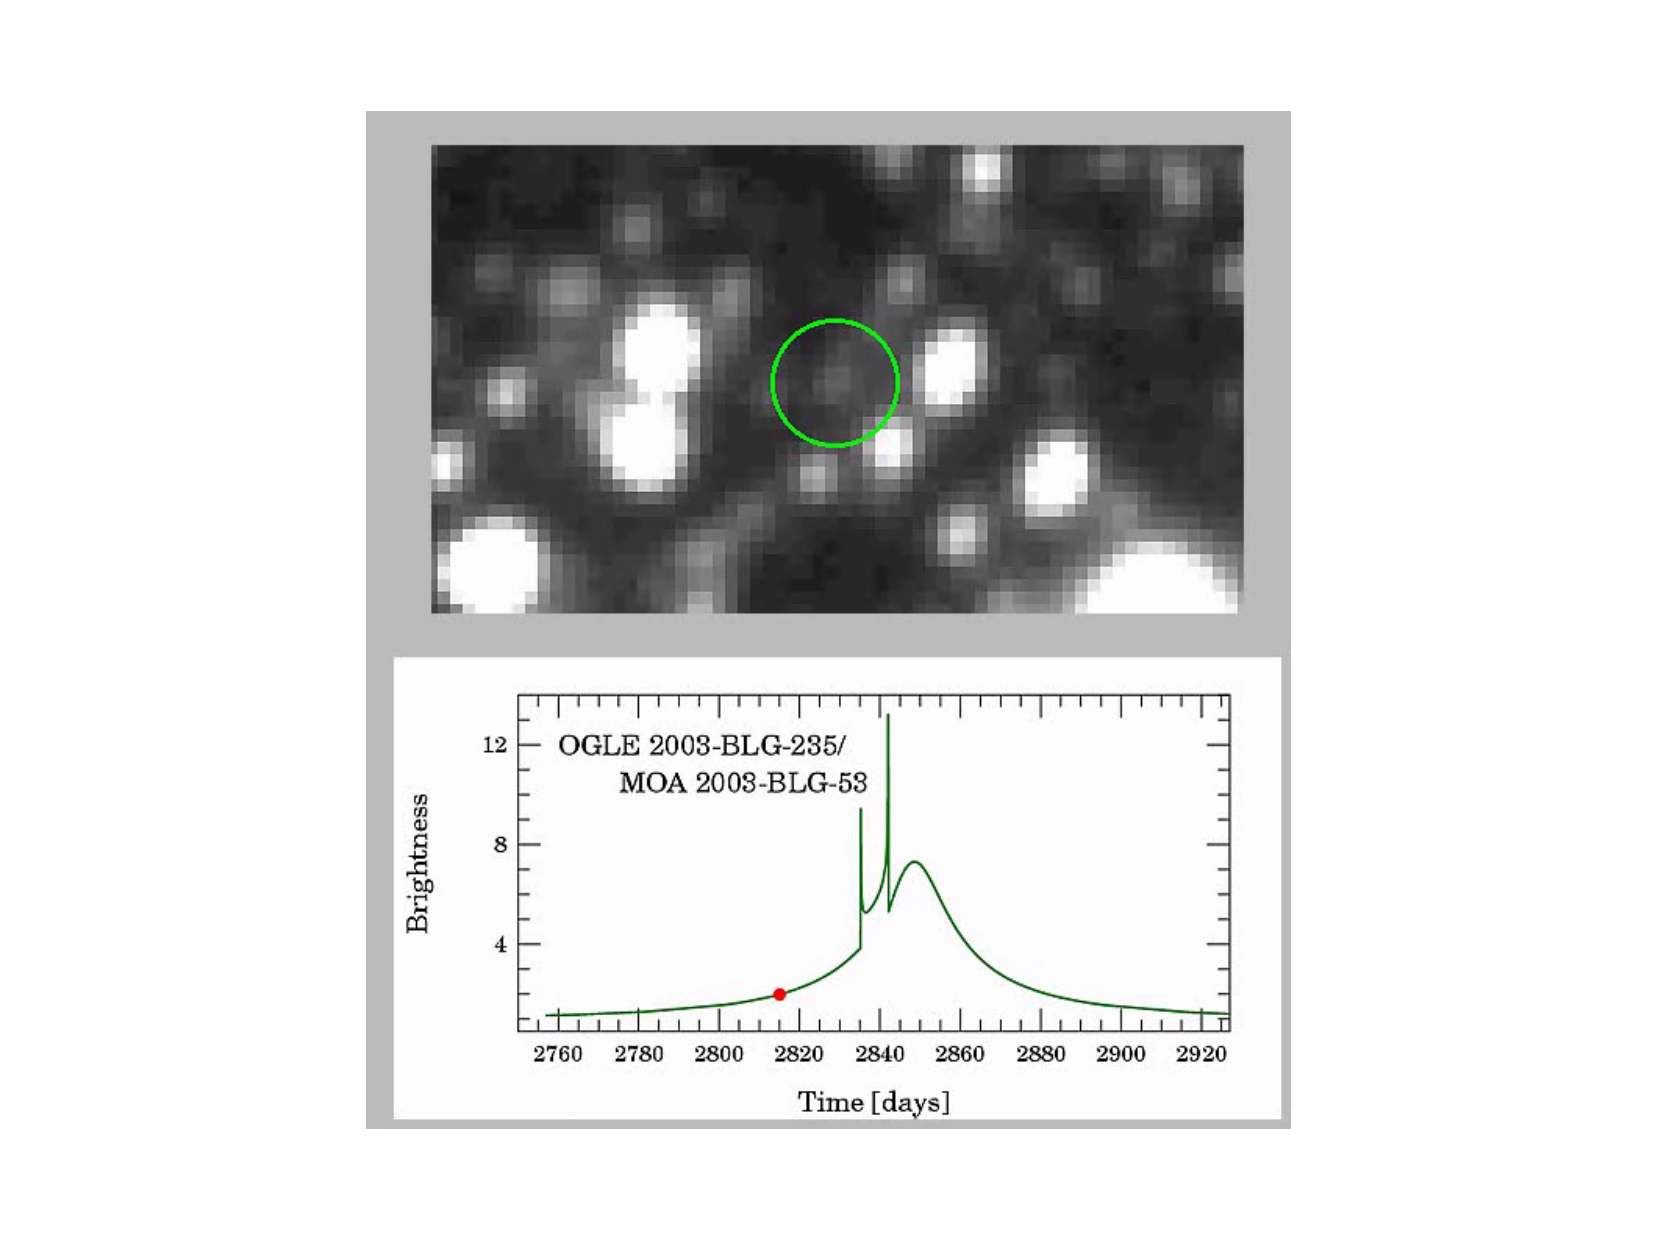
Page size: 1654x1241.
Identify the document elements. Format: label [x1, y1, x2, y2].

text_box [366, 110, 1292, 1130]
